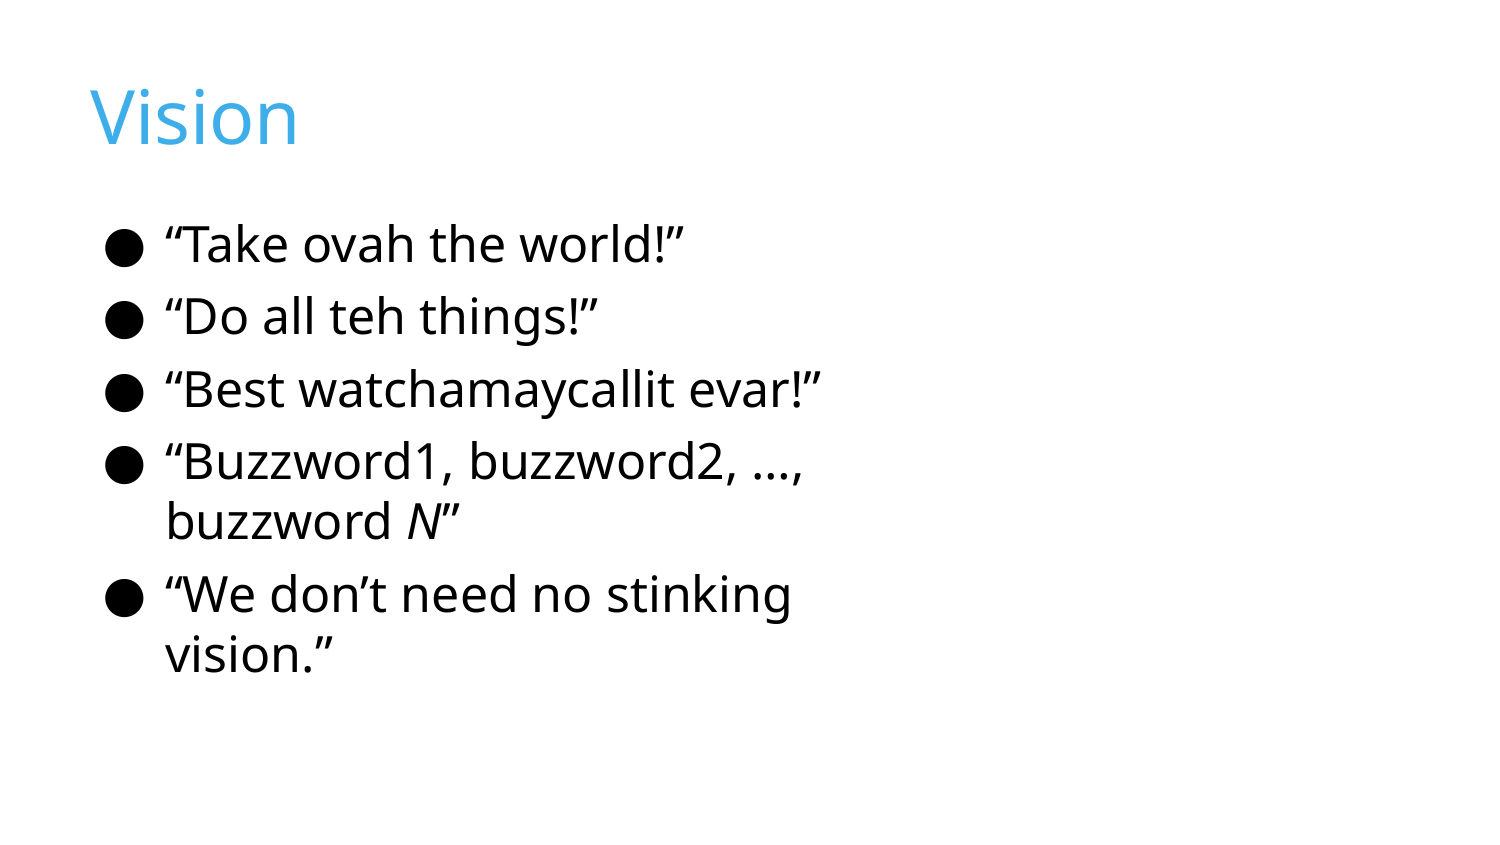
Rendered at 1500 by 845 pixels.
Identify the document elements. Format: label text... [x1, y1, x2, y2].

list “Take ovah the world!” “Do all teh things!” “Best watchamaycallit evar!” “Buzzword1, buzzword2, …, buzzword N” “We don’t need no stinking vision.” [75, 197, 880, 809]
title Vision [75, 33, 1425, 175]
